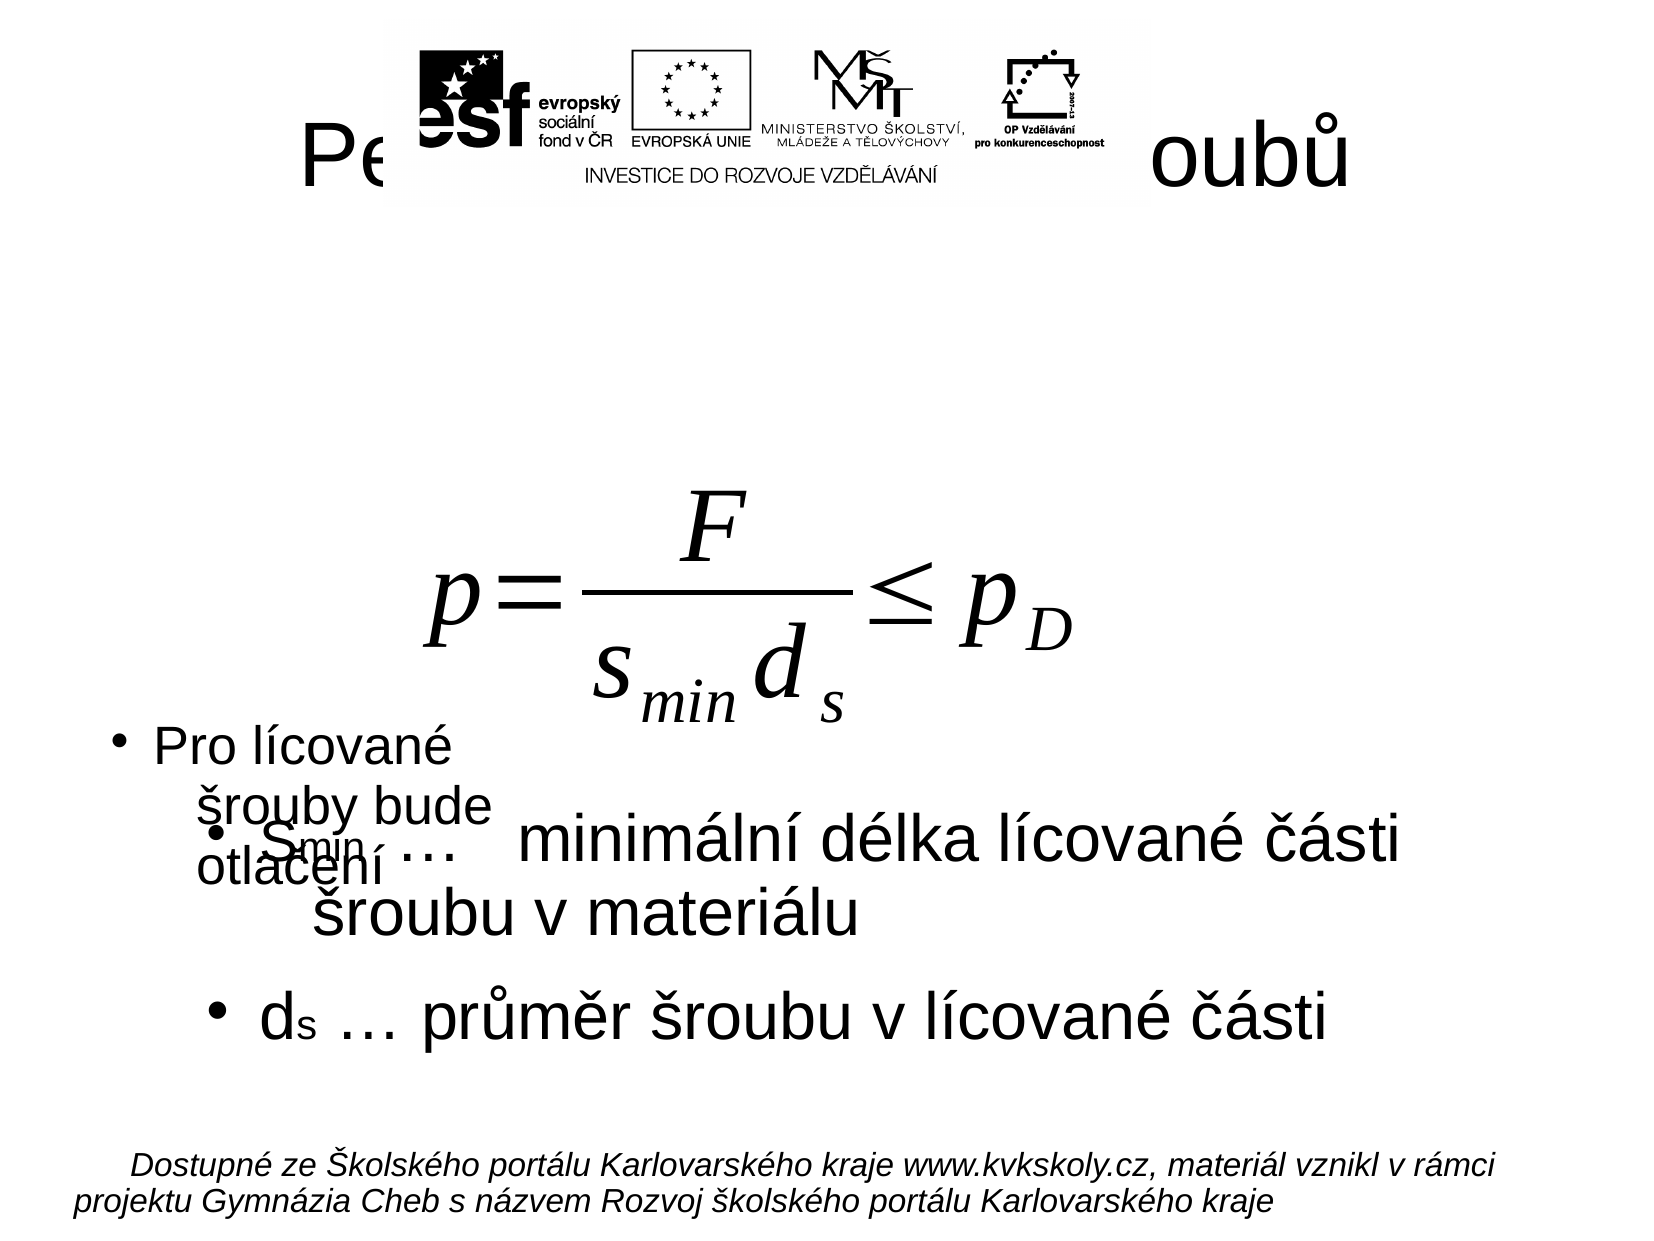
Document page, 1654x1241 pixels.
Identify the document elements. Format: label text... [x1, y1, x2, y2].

text_box Smin … minimální délka lícované části šroubu v materiálu ds … průměr šroubu v lícované části [171, 797, 1583, 946]
picture [401, 466, 1087, 740]
title Pevnostní výpočet šroubů [76, 147, 1565, 355]
text_box Dostupné ze Školského portálu Karlovarského kraje www.kvkskoly.cz, materiál vznikl v rámci projektu Gymnázia Cheb s názvem Rozvoj školského portálu Karlovarského kraje [59, 1092, 1624, 1241]
picture [383, 19, 1151, 207]
list Pro lícované šrouby bude otlačení [82, 362, 1583, 1092]
